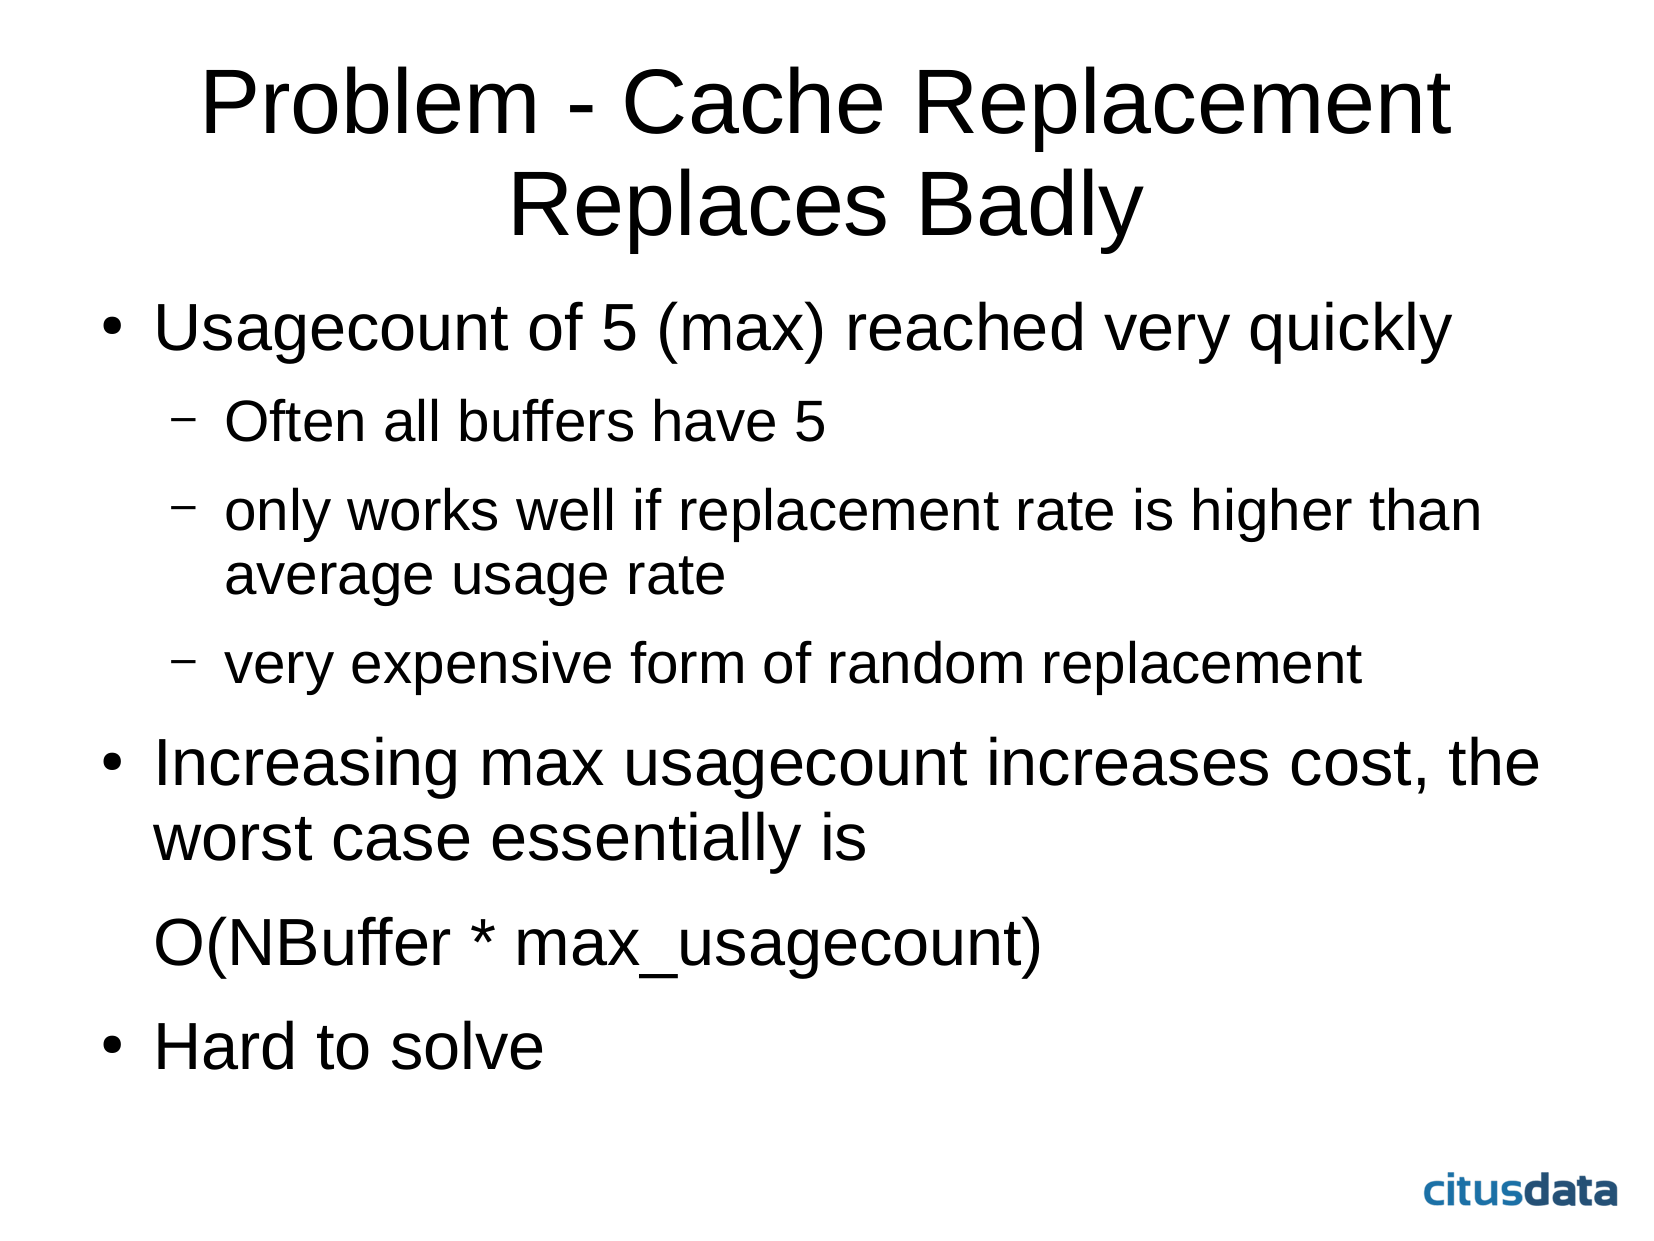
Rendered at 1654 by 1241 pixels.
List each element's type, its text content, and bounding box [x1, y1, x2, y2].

title Problem - Cache Replacement Replaces Badly [82, 49, 1571, 257]
list Usagecount of 5 (max) reached very quickly Often all buffers have 5 only works well if replacement rate is higher than average usage rate very expensive form of random replacement Increasing max usagecount increases cost, the worst case essentially is O(NBuffer * max_usagecount) Hard to solve [82, 290, 1571, 1096]
picture [1420, 1167, 1622, 1209]
